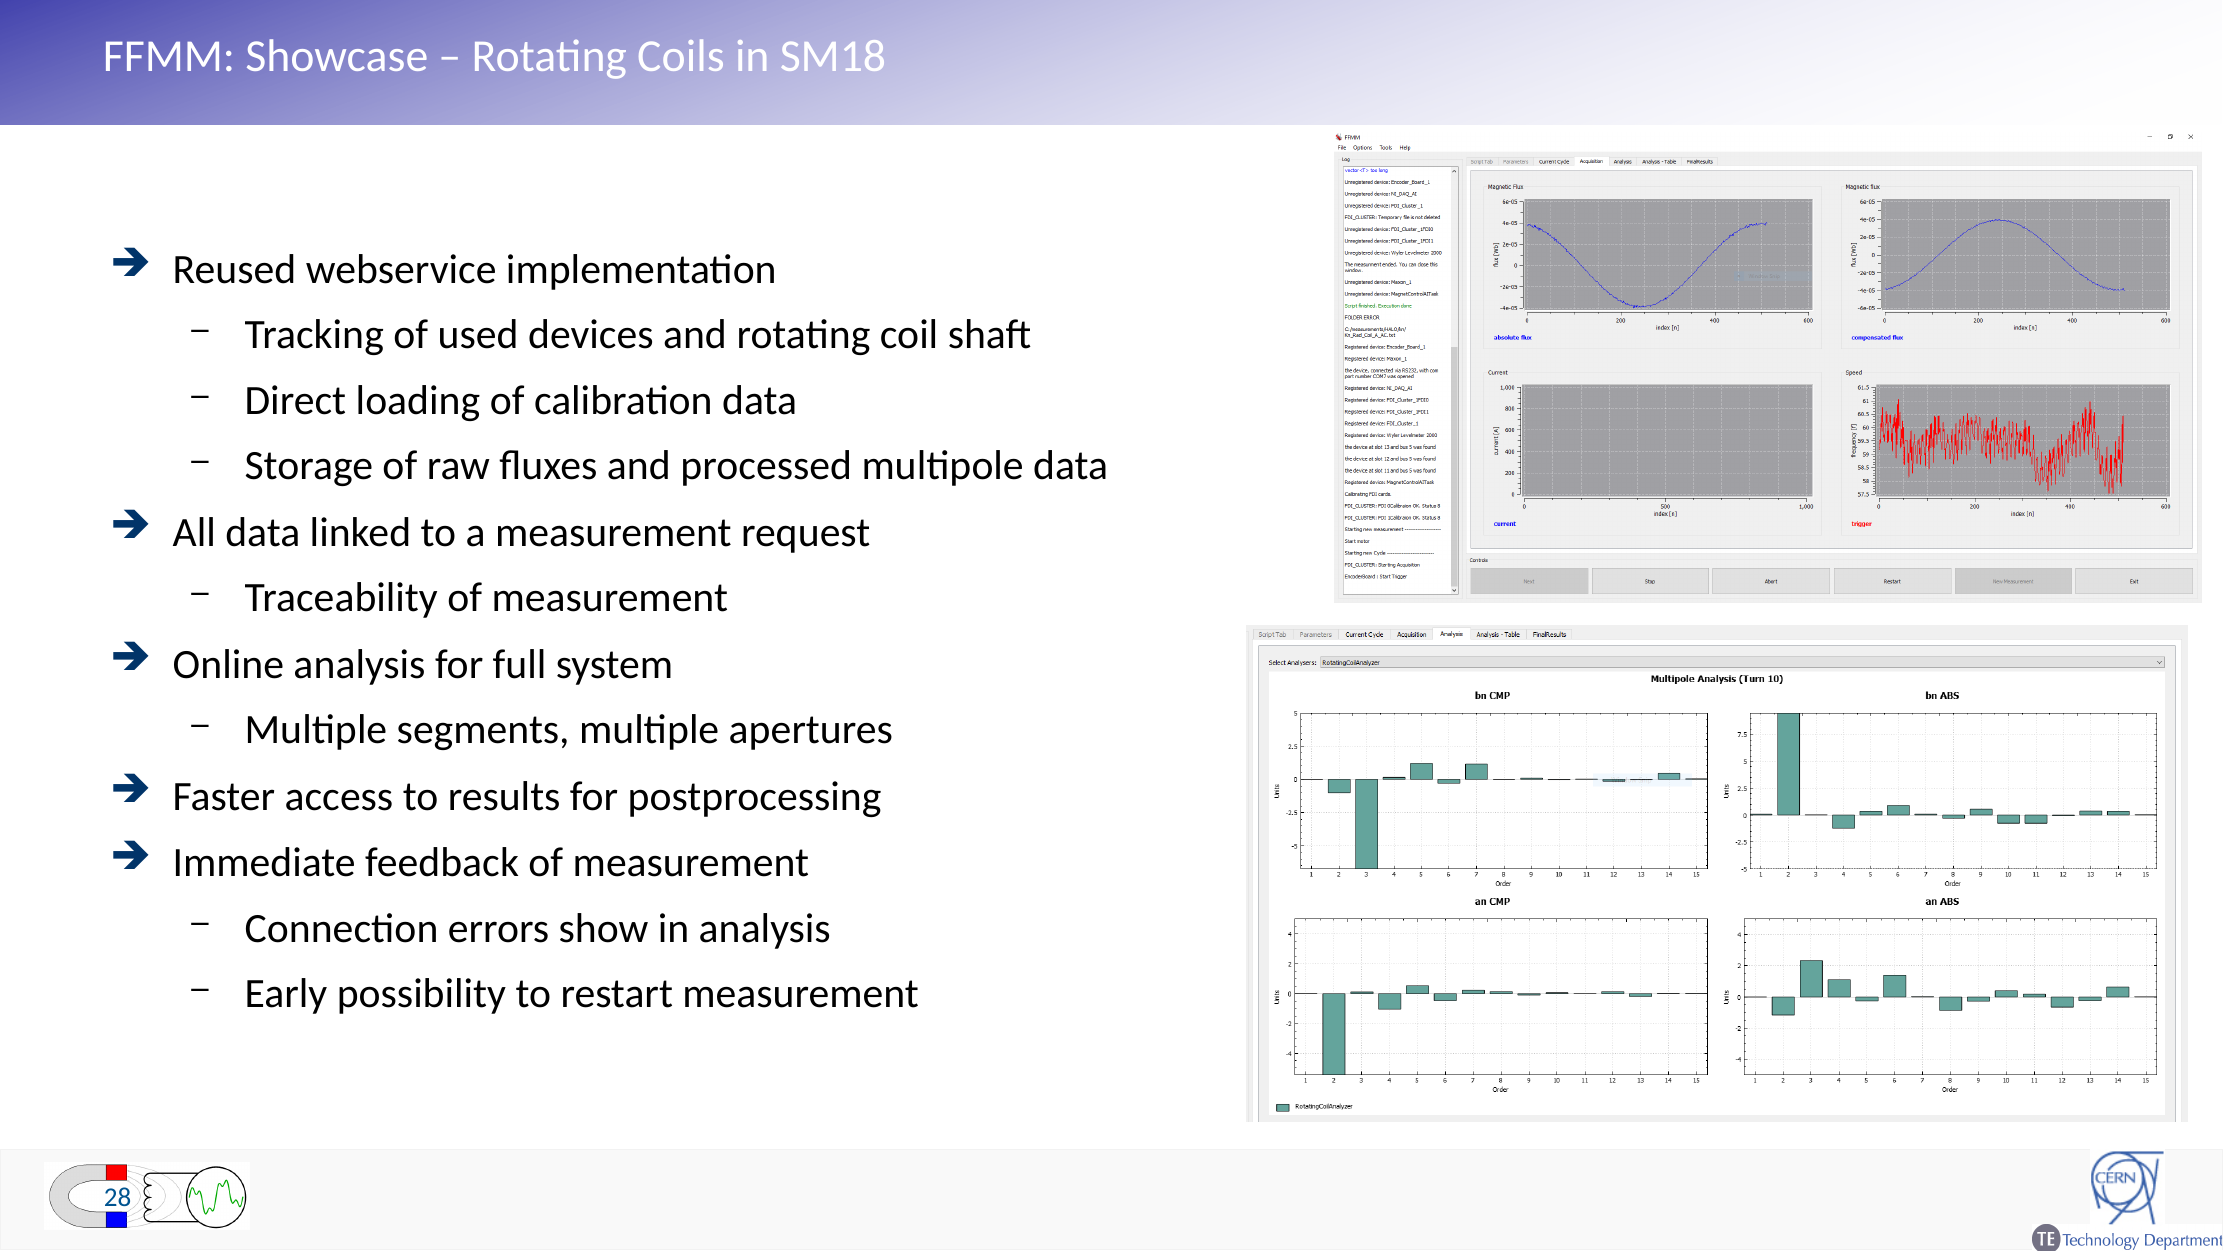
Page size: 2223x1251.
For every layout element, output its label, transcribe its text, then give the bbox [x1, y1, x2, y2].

picture [1334, 132, 2202, 603]
title FFMM: Showcase – Rotating Coils in SM18 [94, 0, 1642, 107]
picture [44, 1162, 250, 1230]
list Reused webservice implementation Tracking of used devices and rotating coil shaft Direct loading of calibration data Storage of raw fluxes and processed multipole data All data linked to a measurement request Traceability of measurement Online analysis for full system Multiple segments, multiple apertures Faster access to results for postprocessing Immediate feedback of measurement Connection errors show in analysis Early possibility to restart measurement [94, 175, 2112, 1091]
picture [2032, 1149, 2223, 1251]
picture [1246, 625, 2188, 1123]
